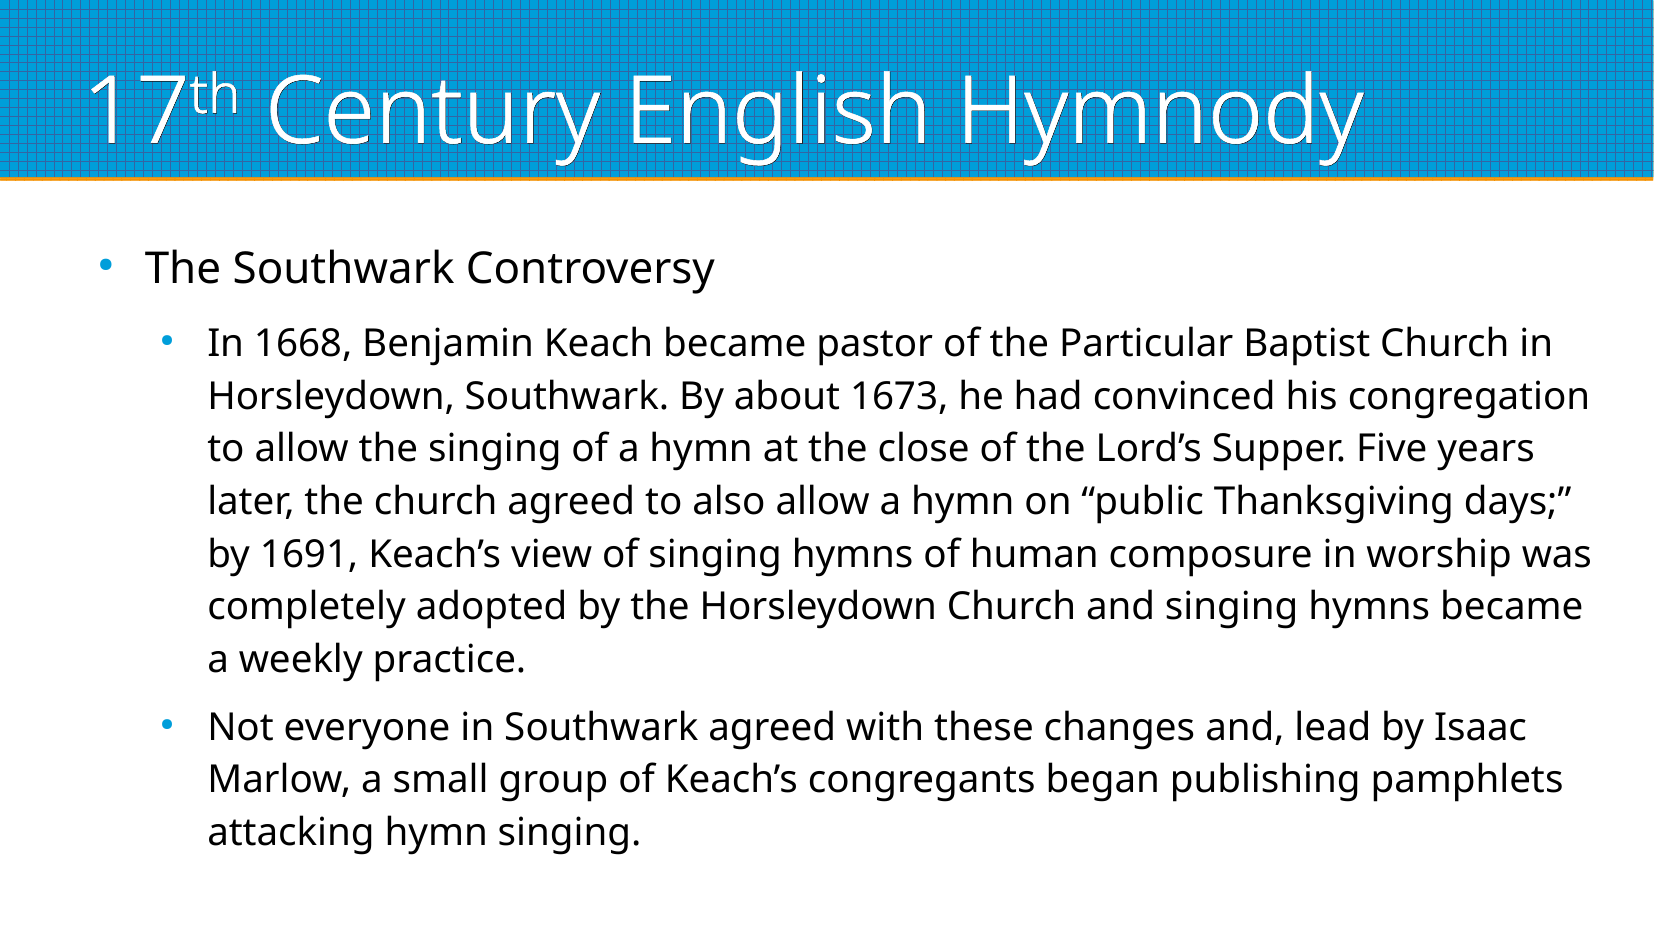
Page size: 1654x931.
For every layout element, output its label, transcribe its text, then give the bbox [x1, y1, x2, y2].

title 17th Century English Hymnody [82, 14, 1571, 171]
list The Southwark Controversy In 1668, Benjamin Keach became pastor of the Particular Baptist Church in Horsleydown, Southwark. By about 1673, he had convinced his congregation to allow the singing of a hymn at the close of the Lord’s Supper. Five years later, the church agreed to also allow a hymn on “public Thanksgiving days;” by 1691, Keach’s view of singing hymns of human composure in worship was completely adopted by the Horsleydown Church and singing hymns became a weekly practice. Not everyone in Southwark agreed with these changes and, lead by Isaac Marlow, a small group of Keach’s congregants began publishing pamphlets attacking hymn singing. [82, 236, 1613, 863]
